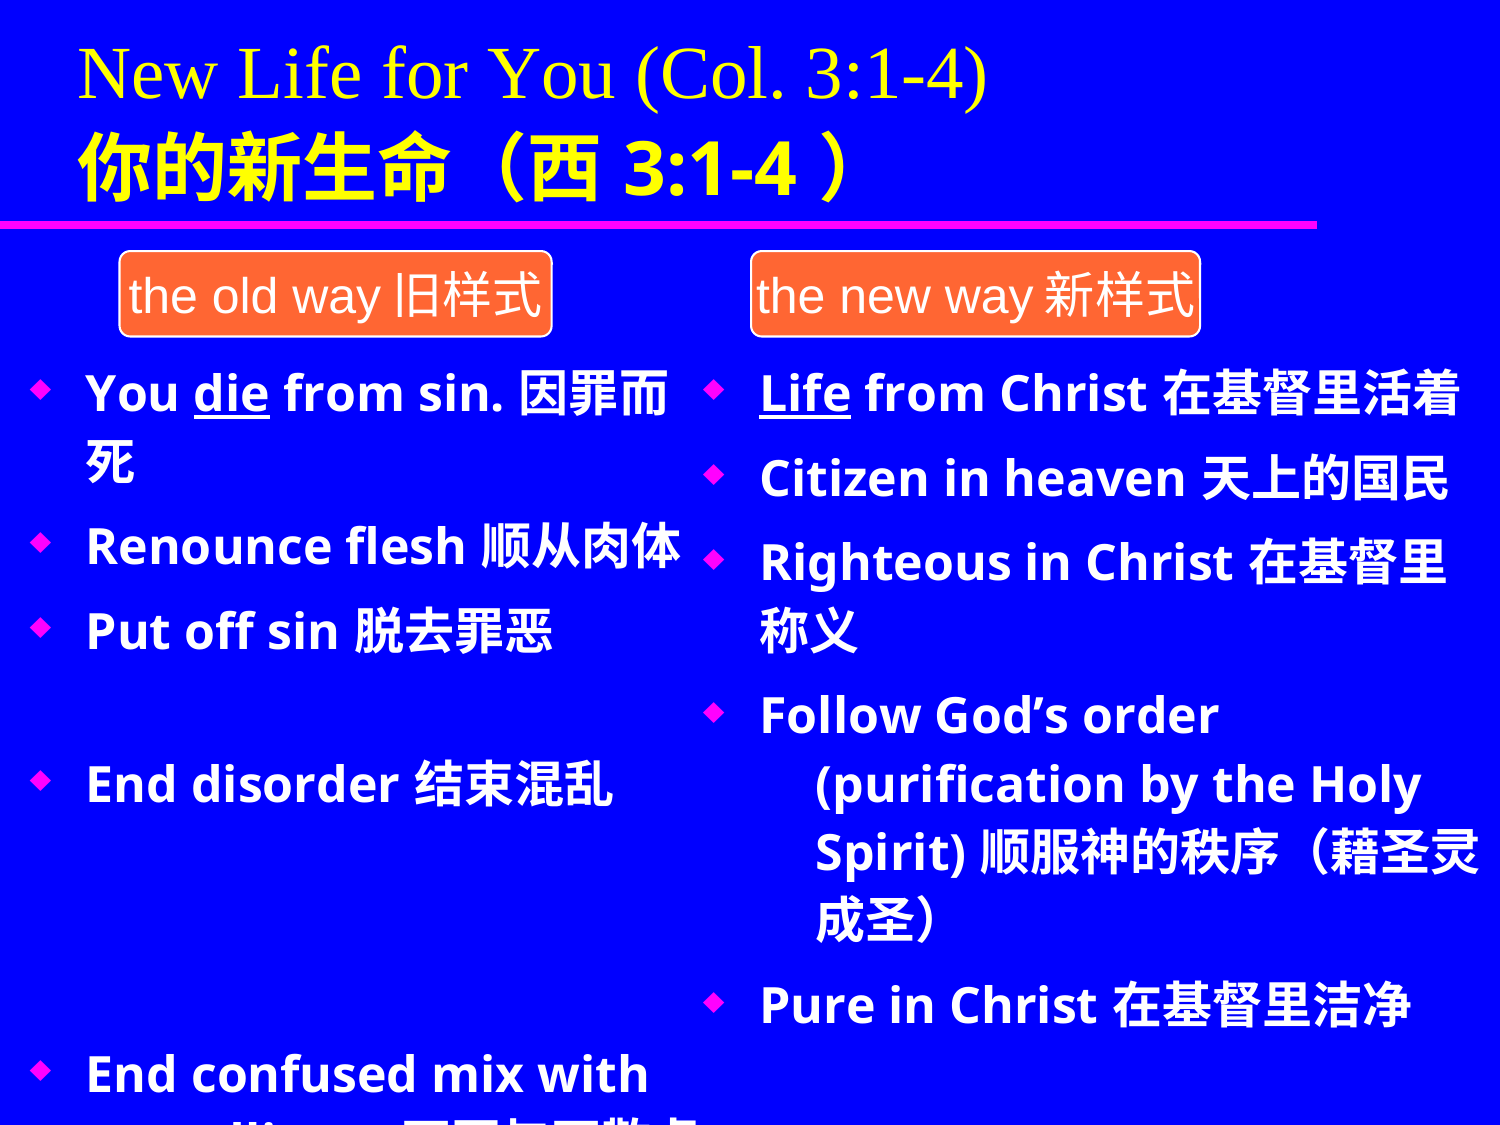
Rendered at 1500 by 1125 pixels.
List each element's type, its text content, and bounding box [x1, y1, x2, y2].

title New Life for You (Col. 3:1-4) 你的新生命（西3:1-4） [62, 39, 1338, 225]
list You die from sin.因罪而死 Renounce flesh顺从肉体 Put off sin脱去罪恶 End disorder结束混乱 End confused mix with ungodliness不再与不敬虔混杂 [14, 349, 726, 1111]
text_box the new way新样式 [751, 251, 1201, 337]
list Life from Christ在基督里活着 Citizen in heaven天上的国民 Righteous in Christ在基督里称义 Follow God’s order (purification by the Holy Spirit)顺服神的秩序（藉圣灵成圣） Pure in Christ在基督里洁净 [726, 349, 1500, 1051]
text_box the old way旧样式 [119, 251, 552, 337]
